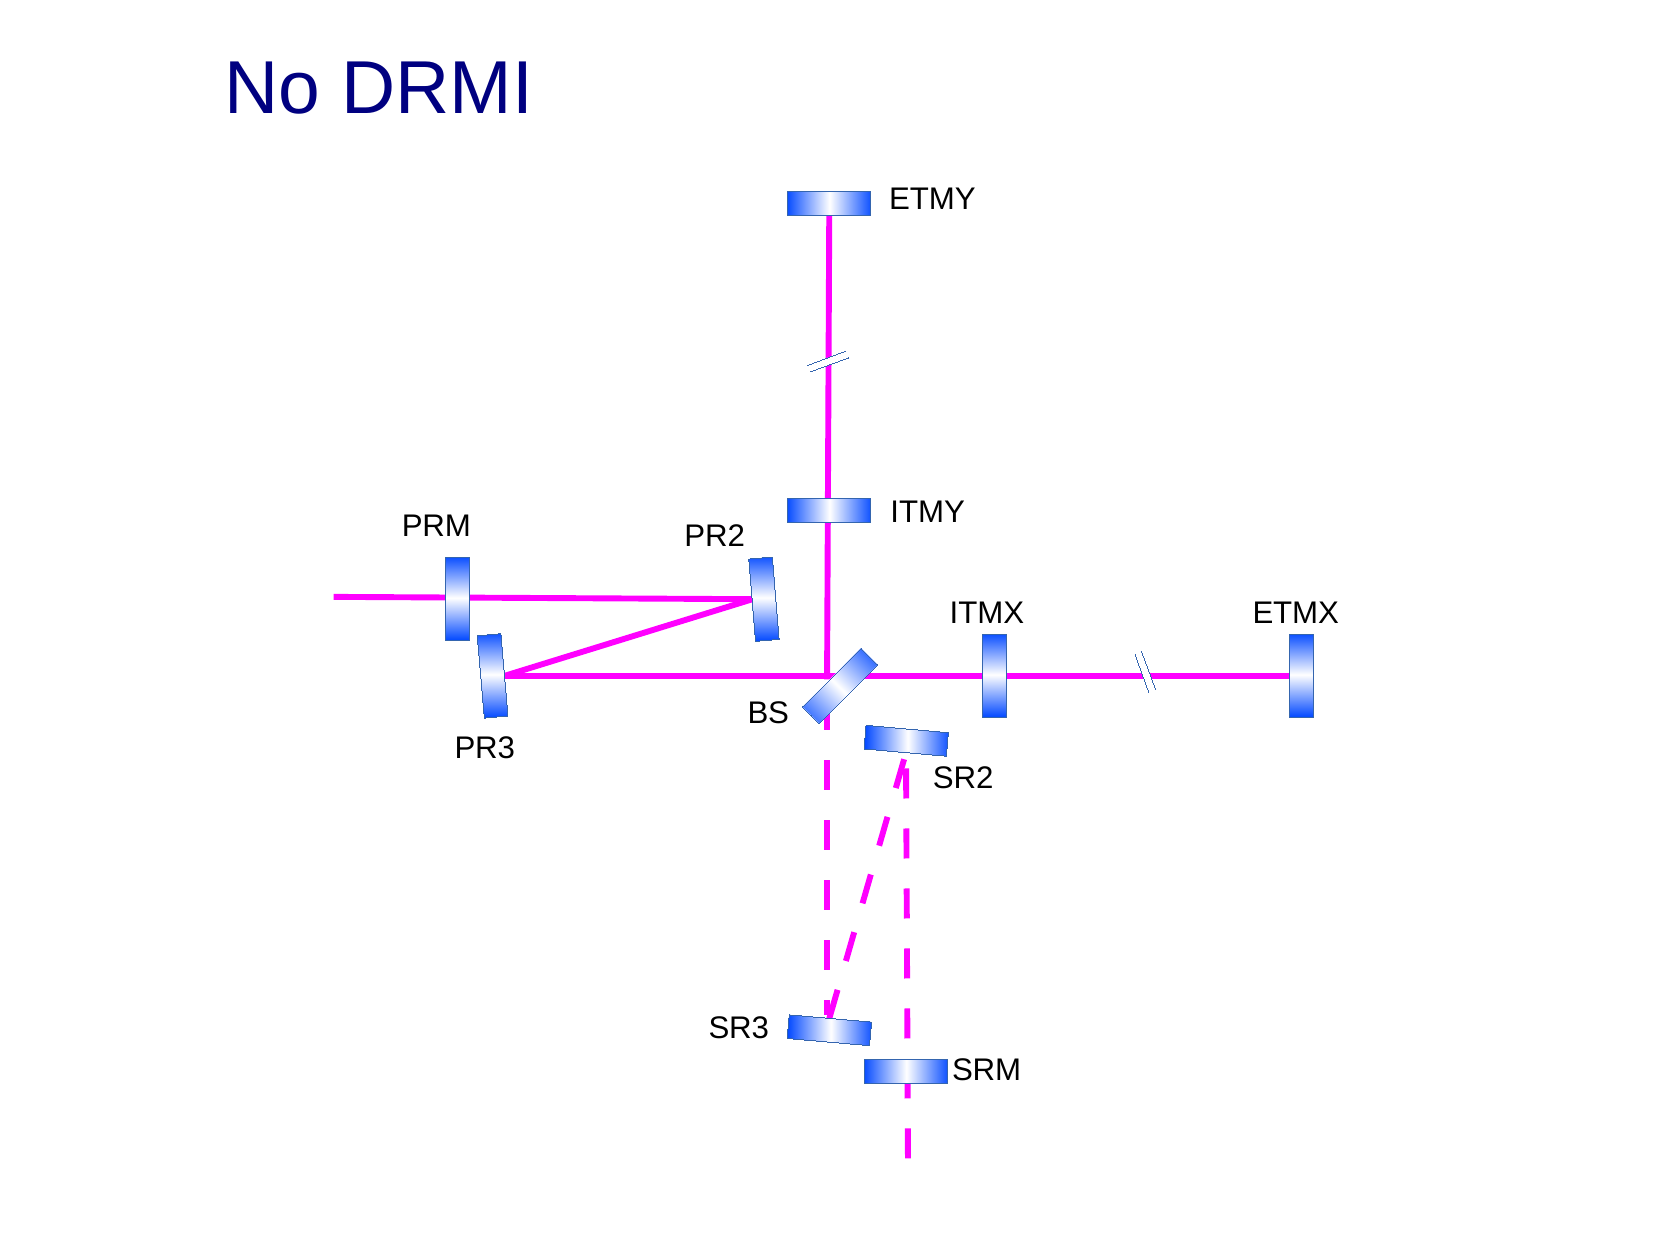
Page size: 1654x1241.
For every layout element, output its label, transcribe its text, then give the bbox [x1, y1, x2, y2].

text_box [806, 1016, 872, 1046]
text_box No DRMI [209, 38, 548, 137]
text_box [1134, 652, 1156, 693]
text_box [808, 351, 850, 371]
text_box PR2 [669, 510, 796, 573]
text_box [787, 191, 871, 216]
text_box SR2 [918, 752, 1043, 815]
text_box [787, 498, 871, 523]
text_box [982, 650, 1007, 718]
text_box ETMY [874, 173, 1030, 236]
text_box [821, 648, 878, 722]
text_box [749, 573, 780, 642]
text_box [864, 1059, 948, 1084]
text_box [1289, 650, 1314, 718]
text_box ITMY [875, 486, 1021, 549]
text_box [445, 563, 470, 641]
text_box ITMX [934, 587, 1073, 650]
text_box ETMX [1237, 587, 1391, 650]
text_box [477, 633, 508, 719]
text_box [864, 725, 949, 754]
text_box SR3 [693, 1003, 806, 1065]
text_box BS [732, 687, 821, 750]
text_box PRM [387, 500, 528, 563]
text_box PR3 [439, 723, 557, 785]
text_box SRM [937, 1044, 1068, 1107]
